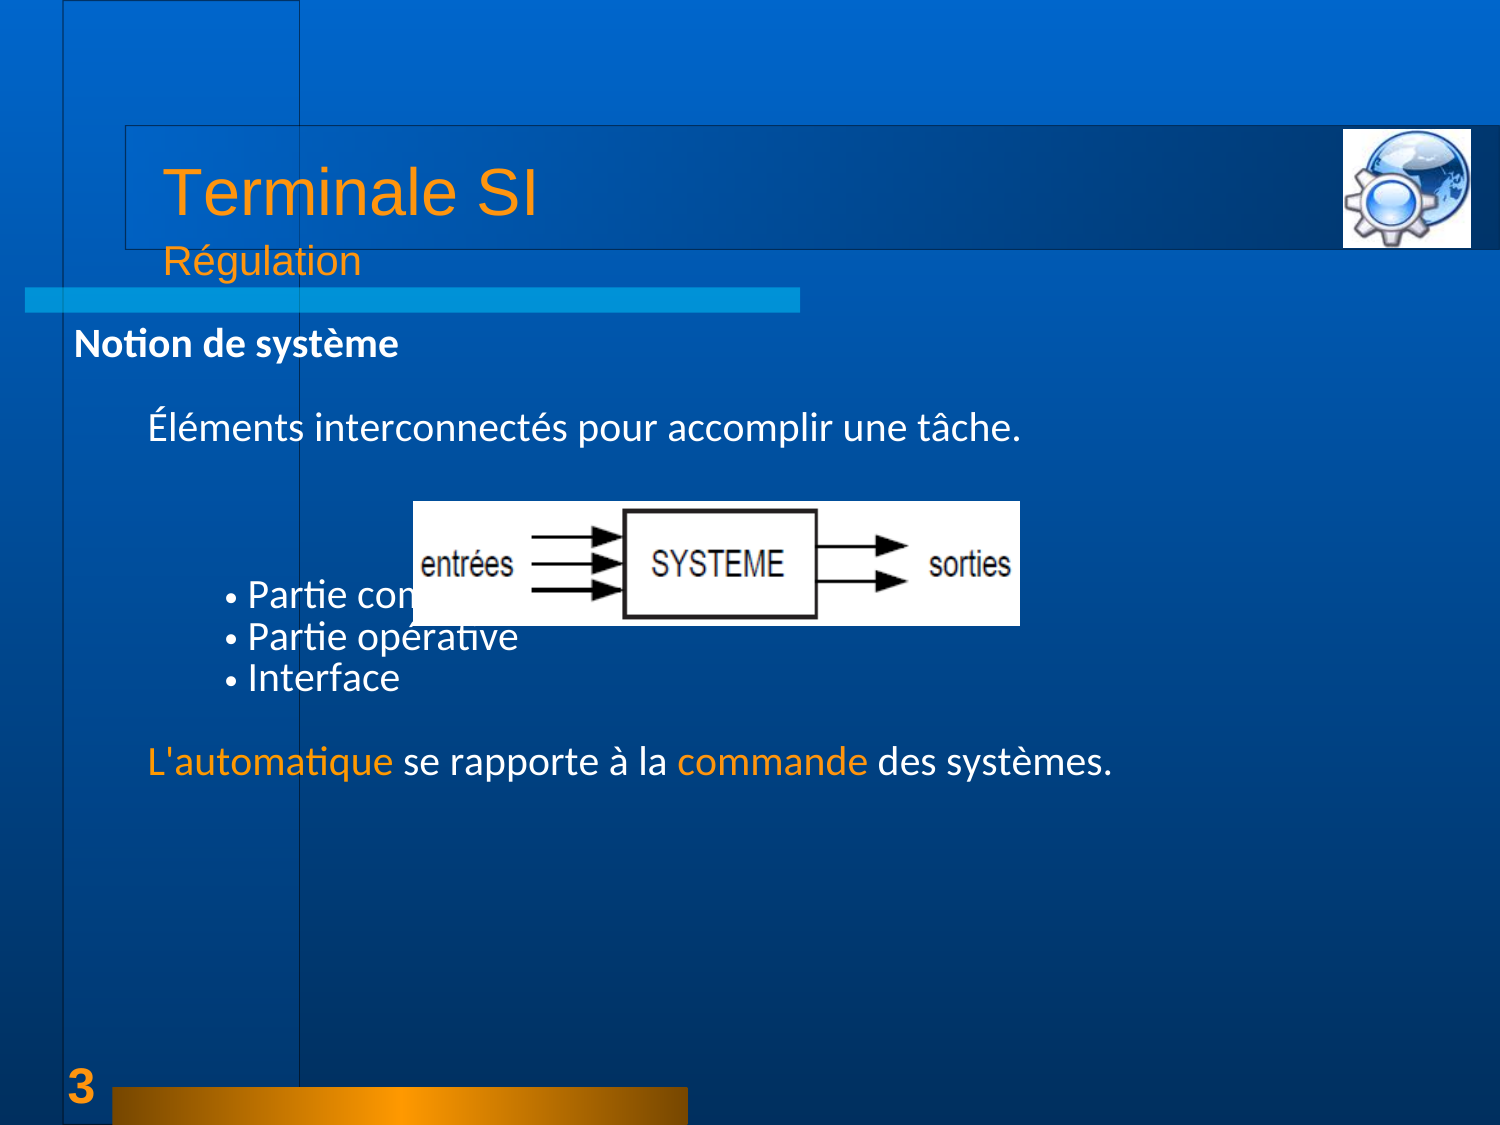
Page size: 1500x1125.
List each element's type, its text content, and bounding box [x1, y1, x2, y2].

picture [1343, 129, 1471, 248]
text_box Notion de système Éléments interconnectés pour accomplir une tâche. Partie commande Partie opérative Interface L'automatique se rapporte à la commande des systèmes. [59, 319, 1418, 896]
picture [413, 501, 1020, 626]
